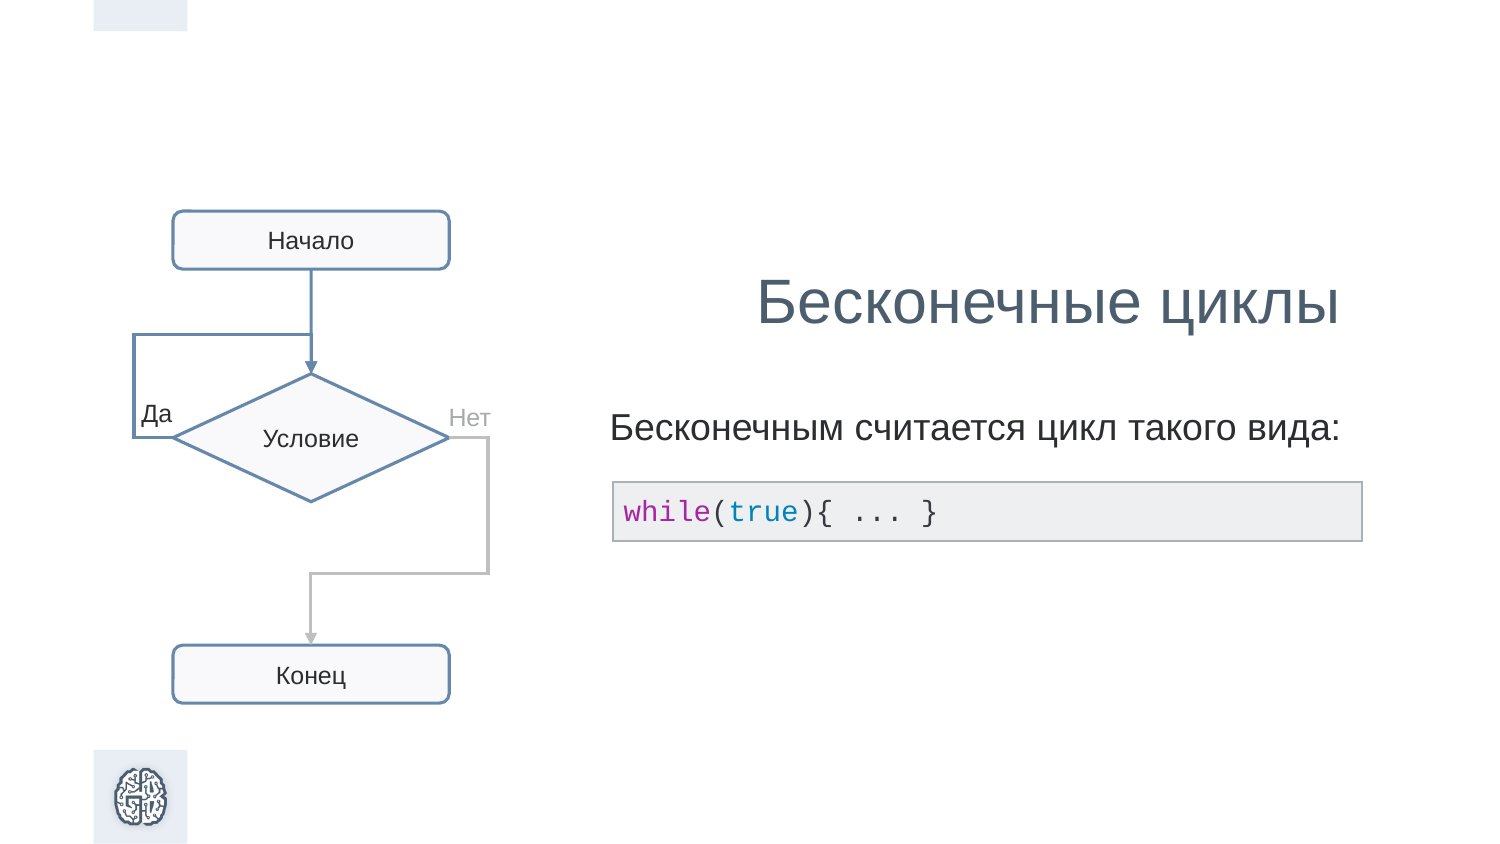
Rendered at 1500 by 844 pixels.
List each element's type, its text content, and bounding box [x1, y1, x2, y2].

title Бесконечные циклы [736, 231, 1374, 361]
picture [106, 760, 175, 834]
text_box Нет [433, 393, 507, 439]
table_header while(true){ ... } [614, 483, 1361, 540]
text_box Да [126, 389, 132, 436]
text_box Конец [172, 645, 450, 704]
text_box Условие [173, 374, 447, 502]
text_box Да [136, 389, 192, 436]
text_box Начало [172, 211, 450, 270]
text_box Бесконечным считается цикл такого вида: [594, 361, 1374, 483]
